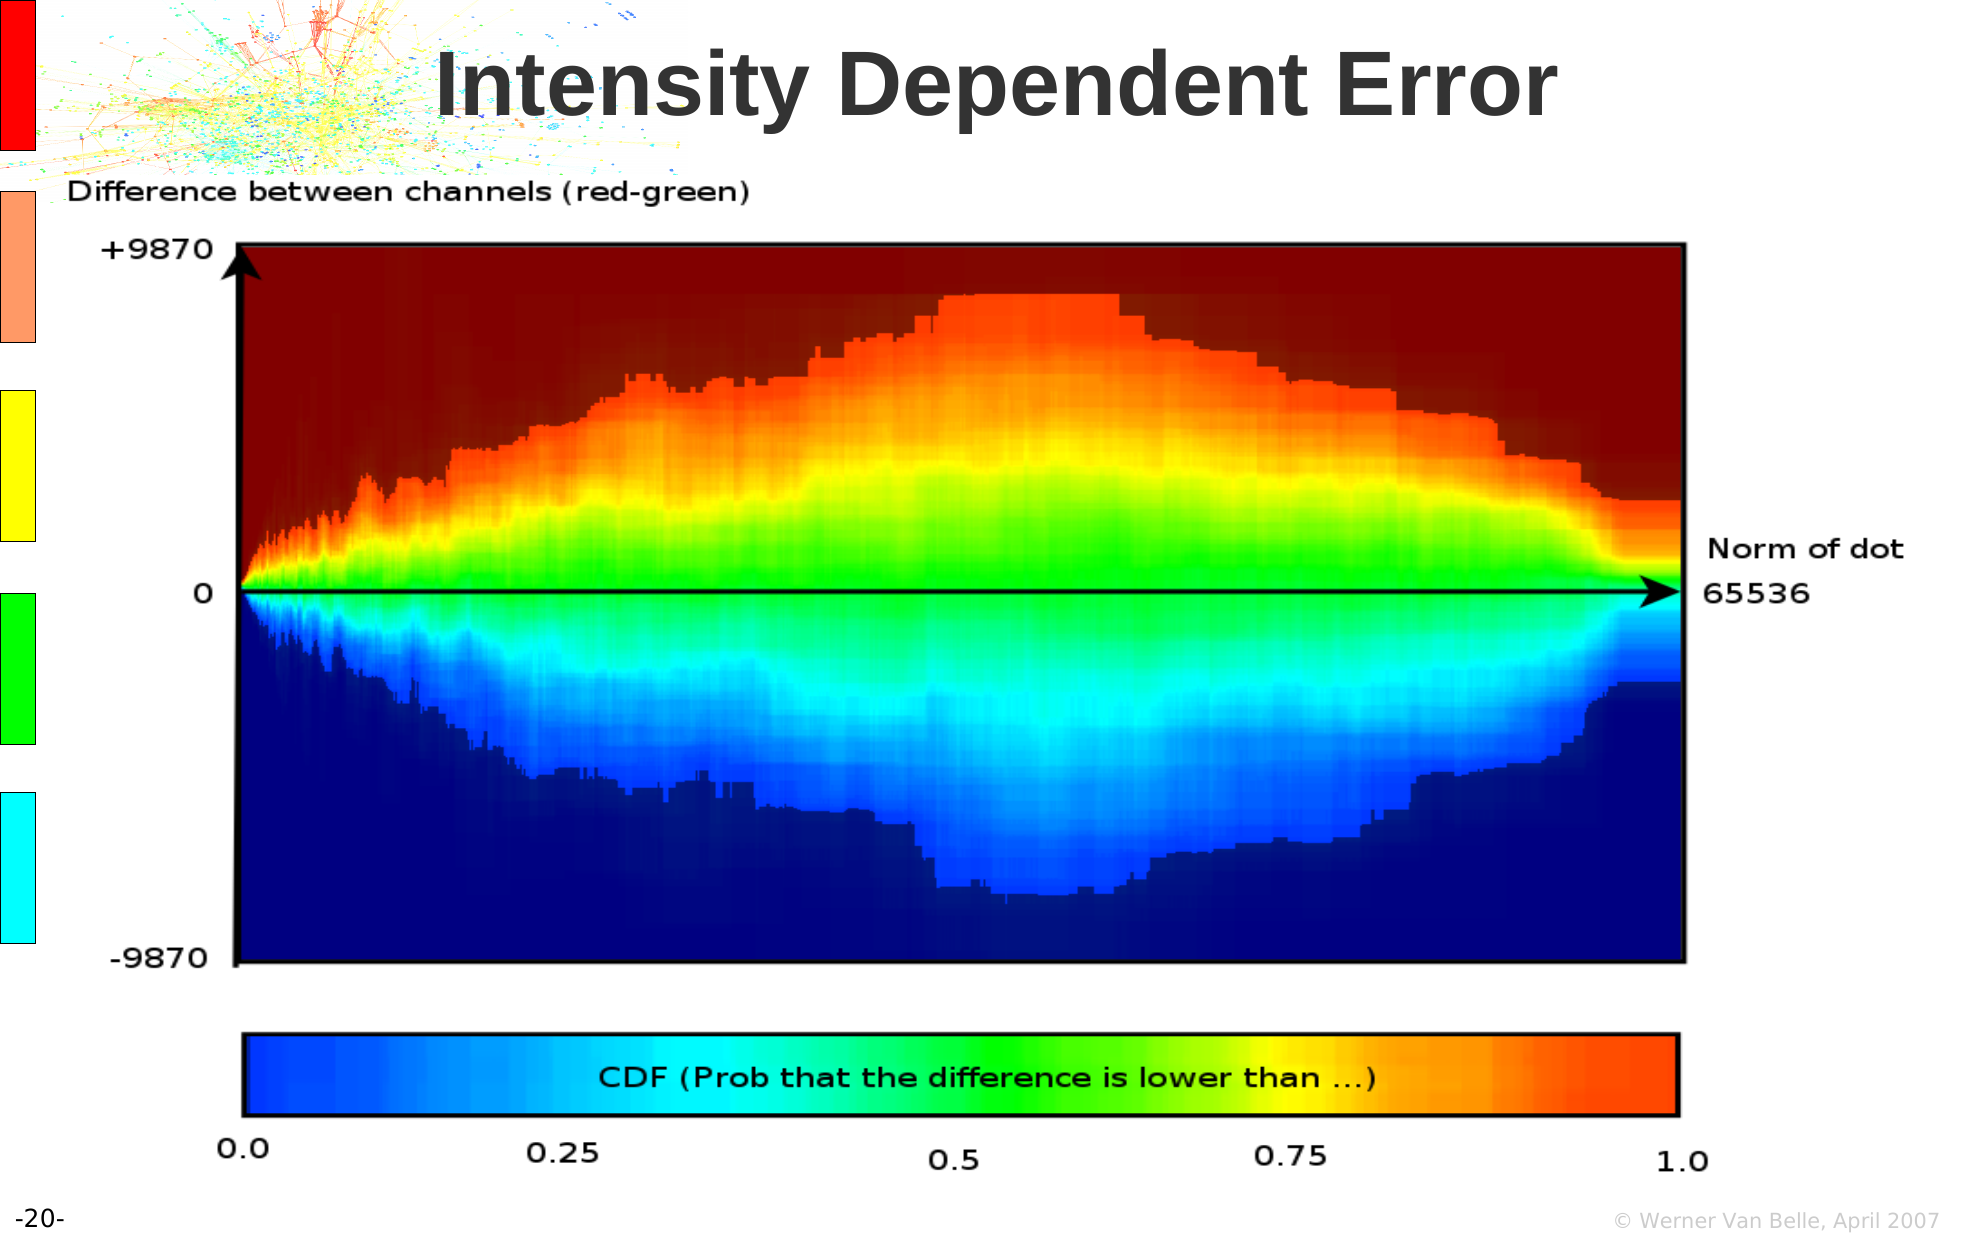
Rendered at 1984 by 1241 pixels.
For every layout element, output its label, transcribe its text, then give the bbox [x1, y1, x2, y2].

title Intensity Dependent Error [150, 17, 1845, 151]
picture [66, 175, 1920, 1189]
